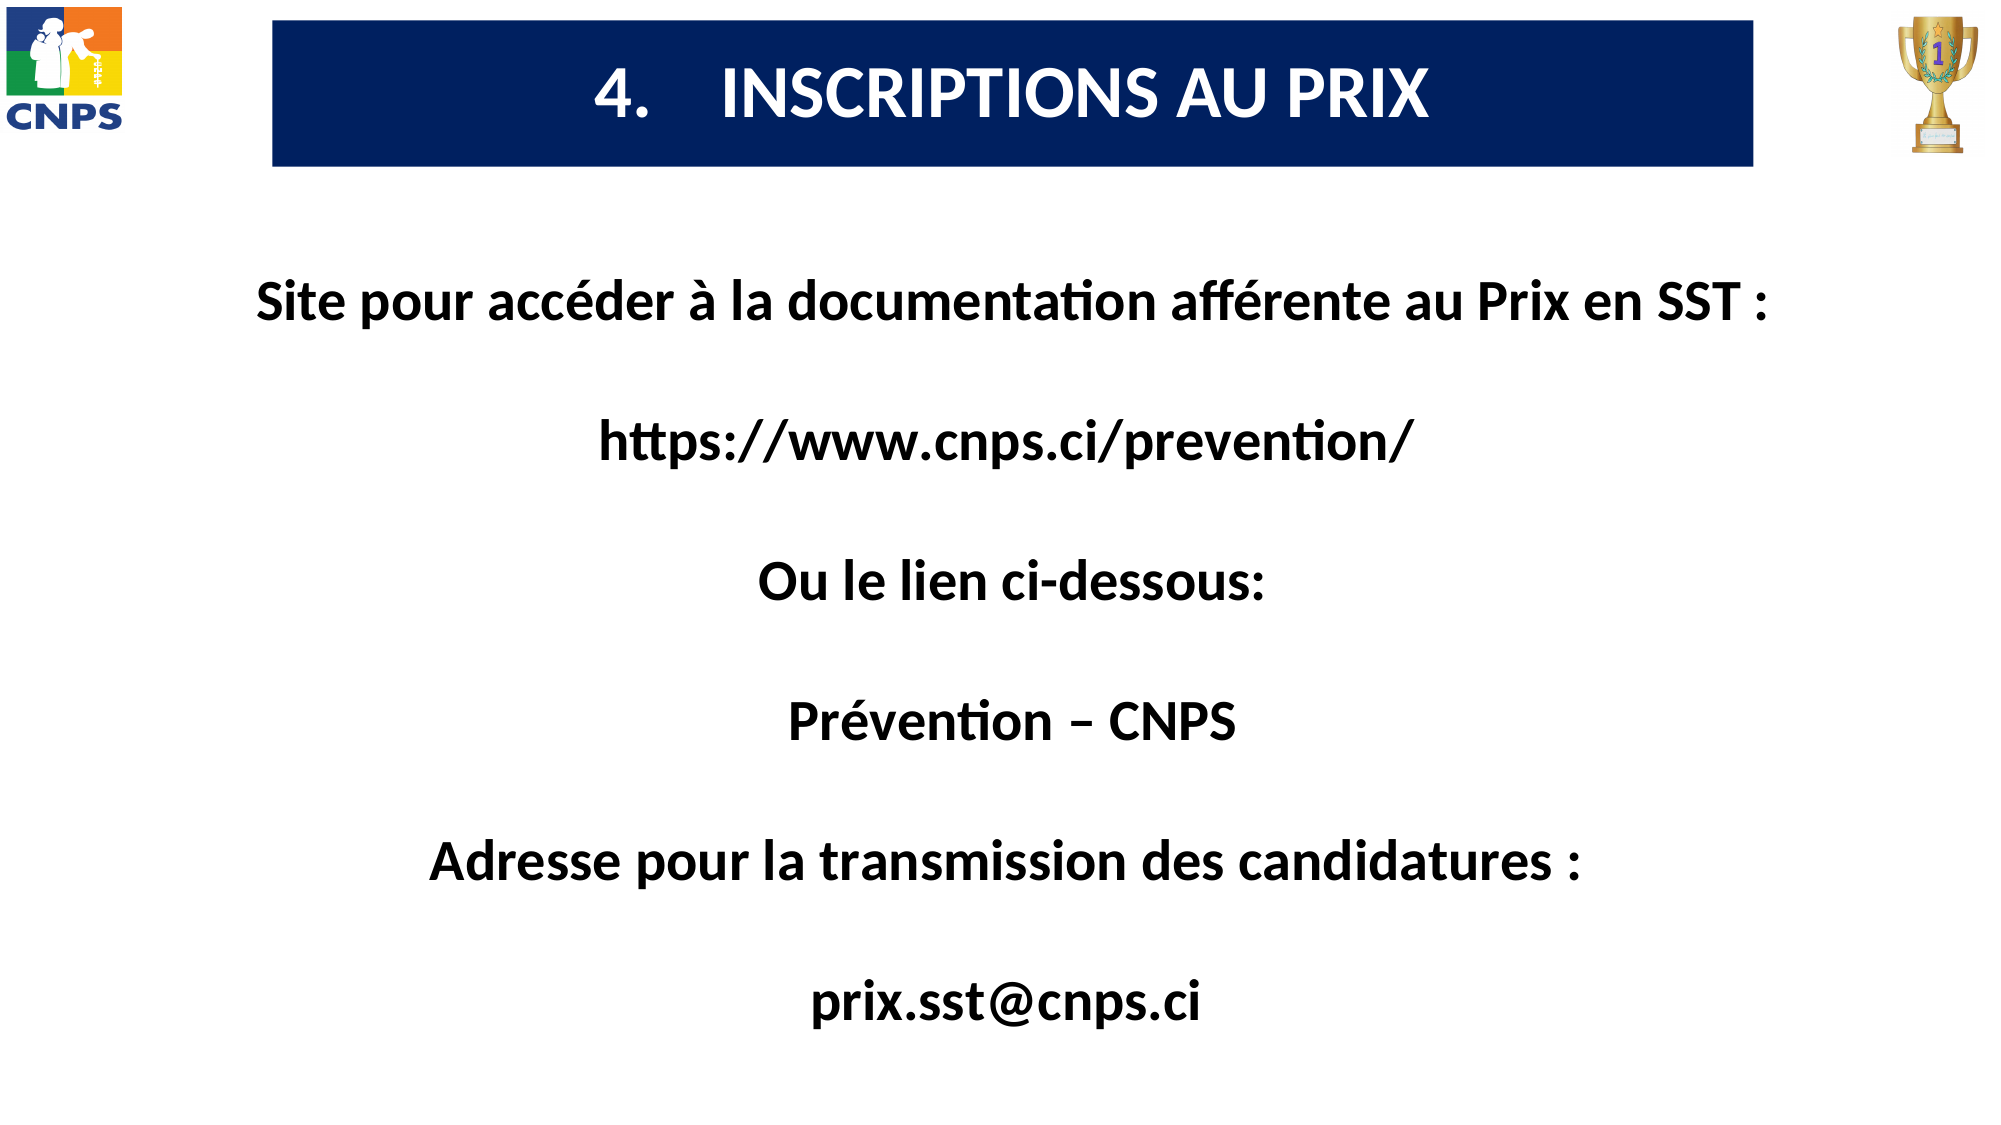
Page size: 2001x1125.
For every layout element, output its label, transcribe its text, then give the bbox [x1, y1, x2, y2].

title 4. INSCRIPTIONS AU PRIX [272, 20, 1754, 167]
picture [1891, 10, 1985, 157]
picture [0, 3, 125, 133]
text_box Site pour accéder à la documentation afférente au Prix en SST : https://www.cnps.ci/prevention/ Ou le lien ci-dessous: Prévention – CNPS Adresse pour la transmission des candidatures : prix.sst@cnps.ci [158, 254, 1868, 1048]
